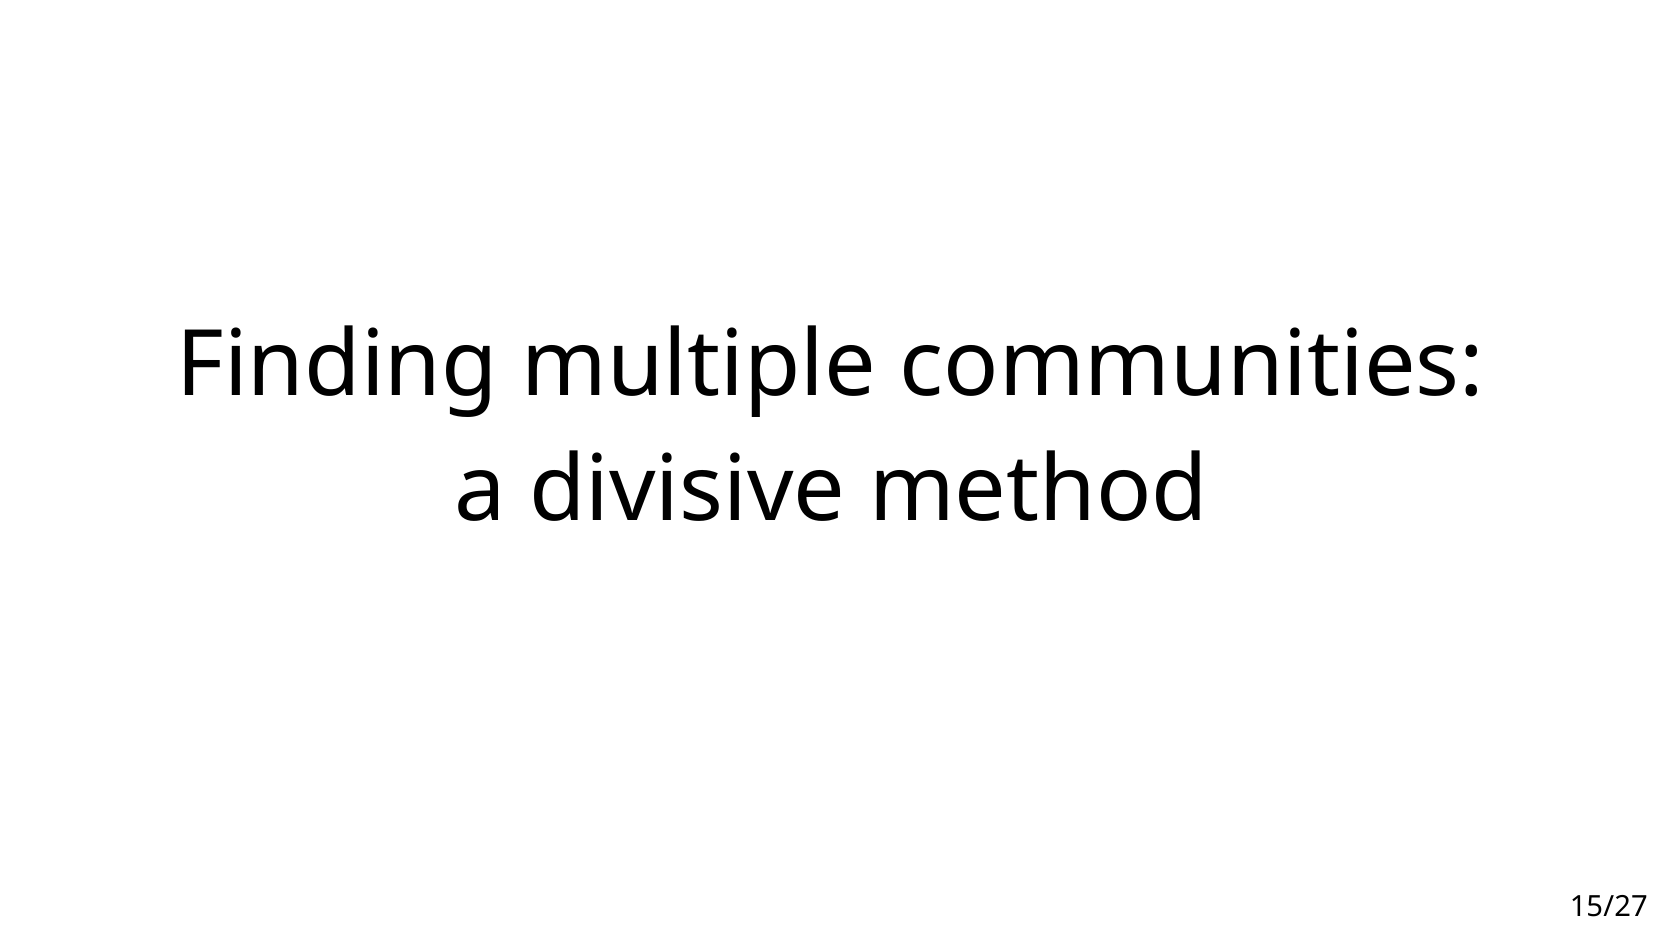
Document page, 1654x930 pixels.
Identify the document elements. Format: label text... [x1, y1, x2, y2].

title Finding multiple communities: a divisive method [87, 293, 1576, 552]
